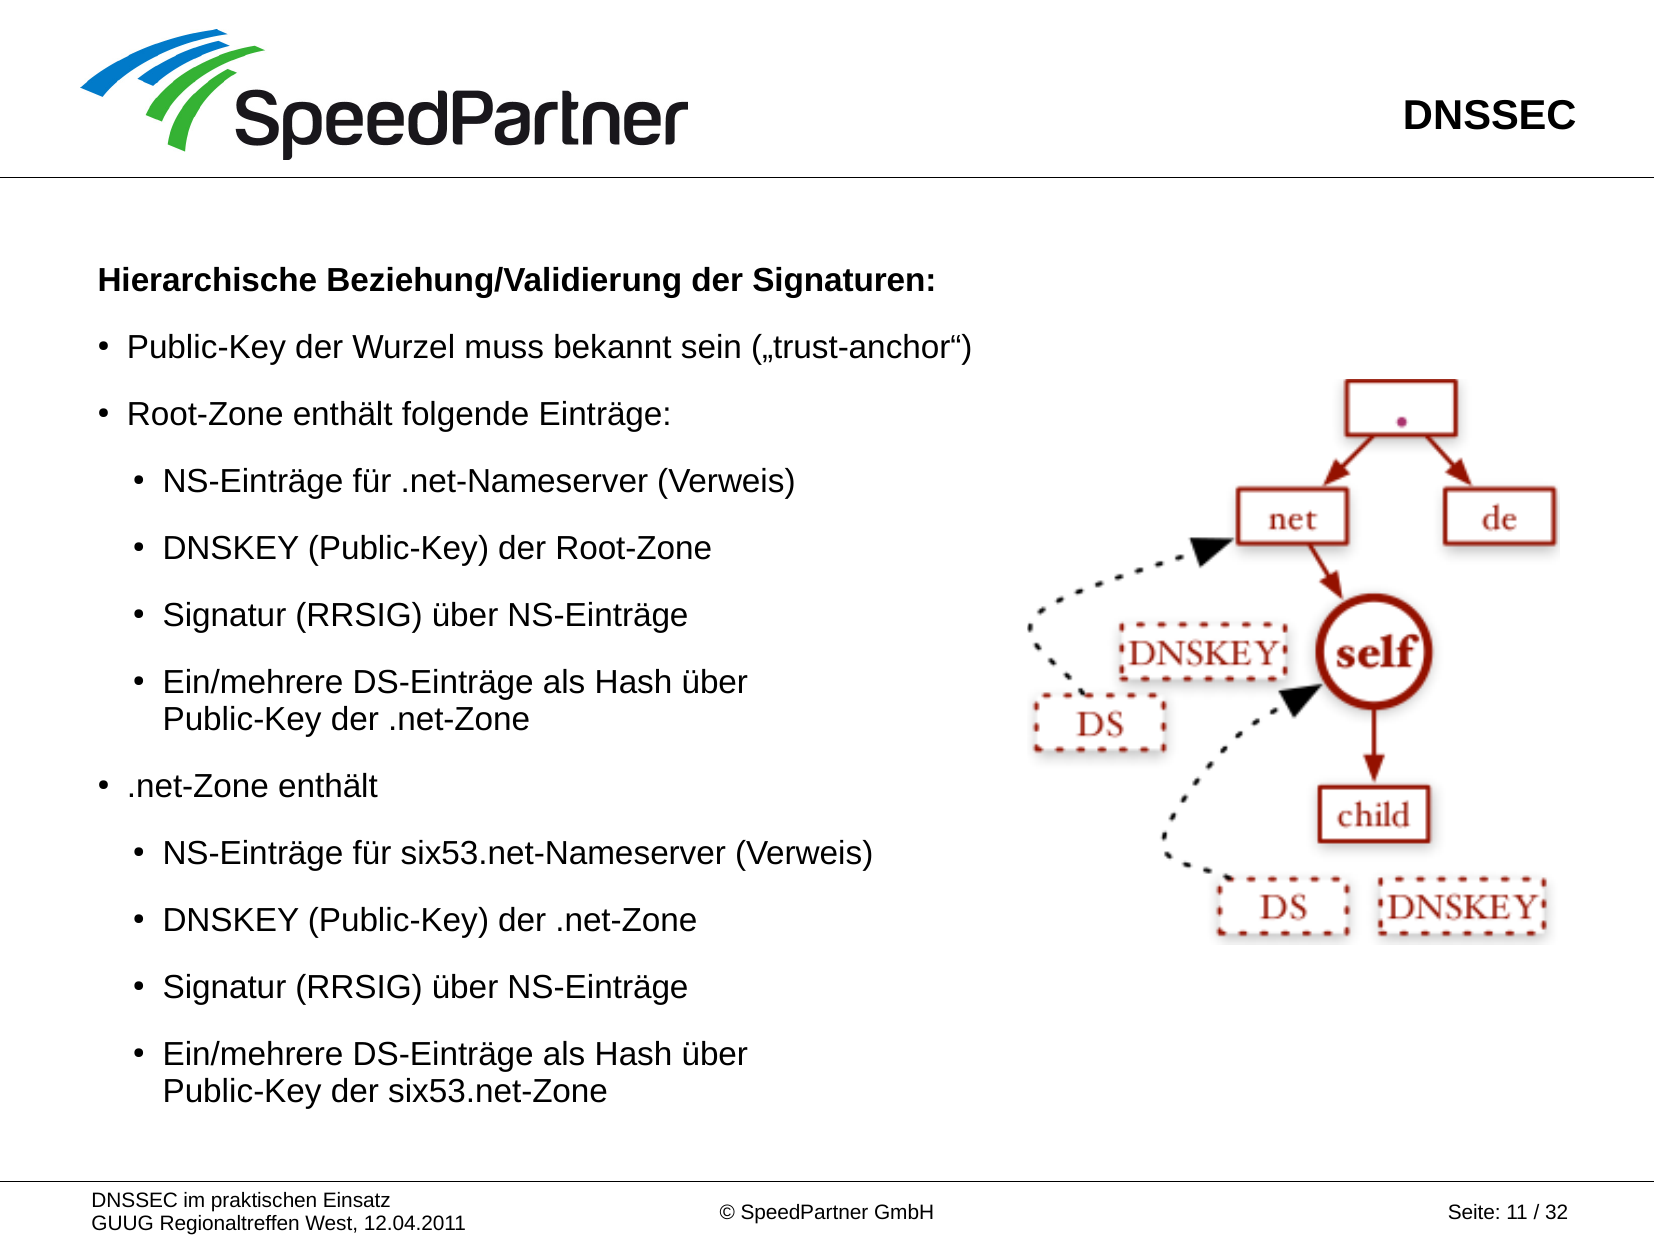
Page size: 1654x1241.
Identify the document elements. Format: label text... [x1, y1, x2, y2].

picture [80, 29, 688, 160]
picture [1027, 379, 1560, 945]
title DNSSEC [590, 70, 1577, 160]
text_box Hierarchische Beziehung/Validierung der Signaturen: Public-Key der Wurzel muss bekannt sein („trust-anchor“) Root-Zone enthält folgende Einträge: NS-Einträge für .net-Nameserver (Verweis) DNSKEY (Public-Key) der Root-Zone Signatur (RRSIG) über NS-Einträge Ein/mehrere DS-Einträge als Hash über Public-Key der .net-Zone .net-Zone enthält NS-Einträge für six53.net-Nameserver (Verweis) DNSKEY (Public-Key) der .net-Zone Signatur (RRSIG) über NS-Einträge Ein/mehrere DS-Einträge als Hash über Public-Key der six53.net-Zone [82, 253, 1565, 1151]
